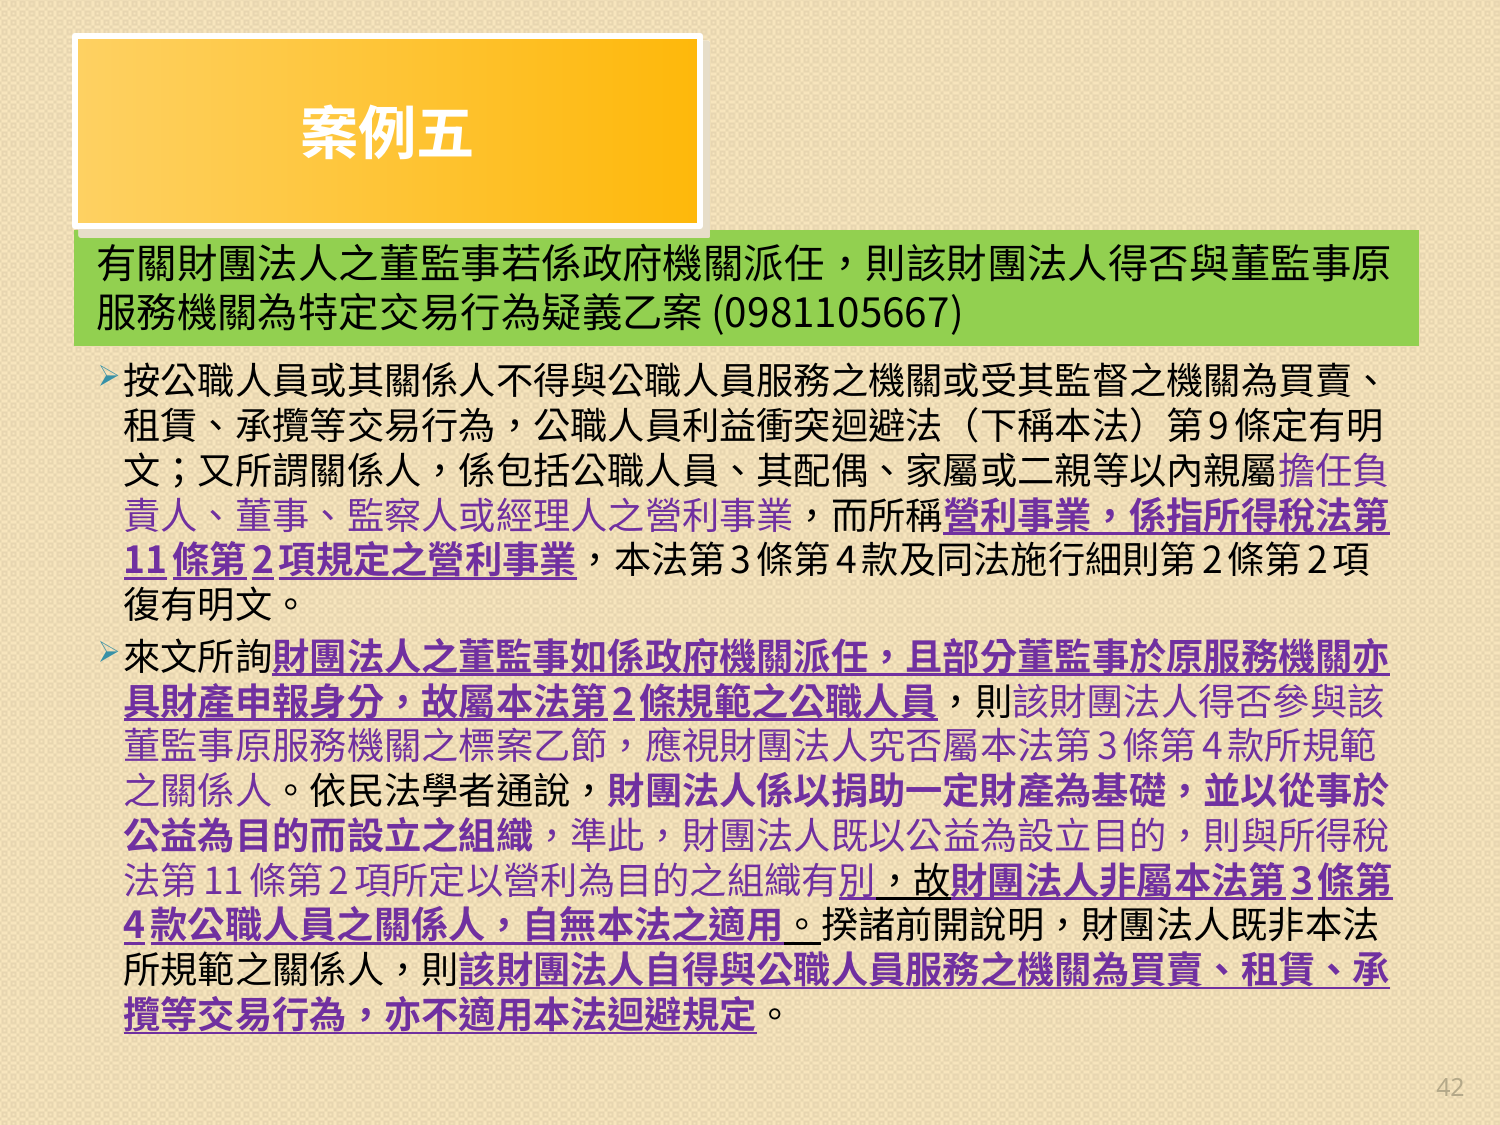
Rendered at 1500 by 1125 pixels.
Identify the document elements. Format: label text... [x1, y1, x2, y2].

title 案例五 [75, 35, 700, 227]
list 有關財團法人之董監事若係政府機關派任，則該財團法人得否與董監事原服務機關為特定交易行為疑義乙案(0981105667) [75, 230, 1418, 346]
list 按公職人員或其關係人不得與公職人員服務之機關或受其監督之機關為買賣、租賃、承攬等交易行為，公職人員利益衝突迴避法（下稱本法）第9條定有明文；又所謂關係人，係包括公職人員、其配偶、家屬或二親等以內親屬擔任負責人、董事、監察人或經理人之營利事業，而所稱營利事業，係指所得稅法第11條第2項規定之營利事業，本法第3條第4款及同法施行細則第2條第2項復有明文。 來文所詢財團法人之董監事如係政府機關派任，且部分董監事於原服務機關亦具財產申報身分，故屬本法第2條規範之公職人員，則該財團法人得否參與該董監事原服務機關之標案乙節，應視財團法人究否屬本法第3條第4款所規範之關係人。依民法學者通說，財團法人係以捐助一定財產為基礎，並以從事於公益為目的而設立之組織，準此，財團法人既以公益為設立目的，則與所得稅法第11條第2項所定以營利為目的之組織有別，故財團法人非屬本法第3條第4款公職人員之關係人，自無本法之適用。揆諸前開說明，財團法人既非本法所規範之關係人，則該財團法人自得與公職人員服務之機關為買賣、租賃、承攬等交易行為，亦不適用本法迴避規定。 [75, 350, 1413, 1090]
picture [0, 0, 1500, 1125]
slide_number <編號> [1413, 1034, 1488, 1113]
